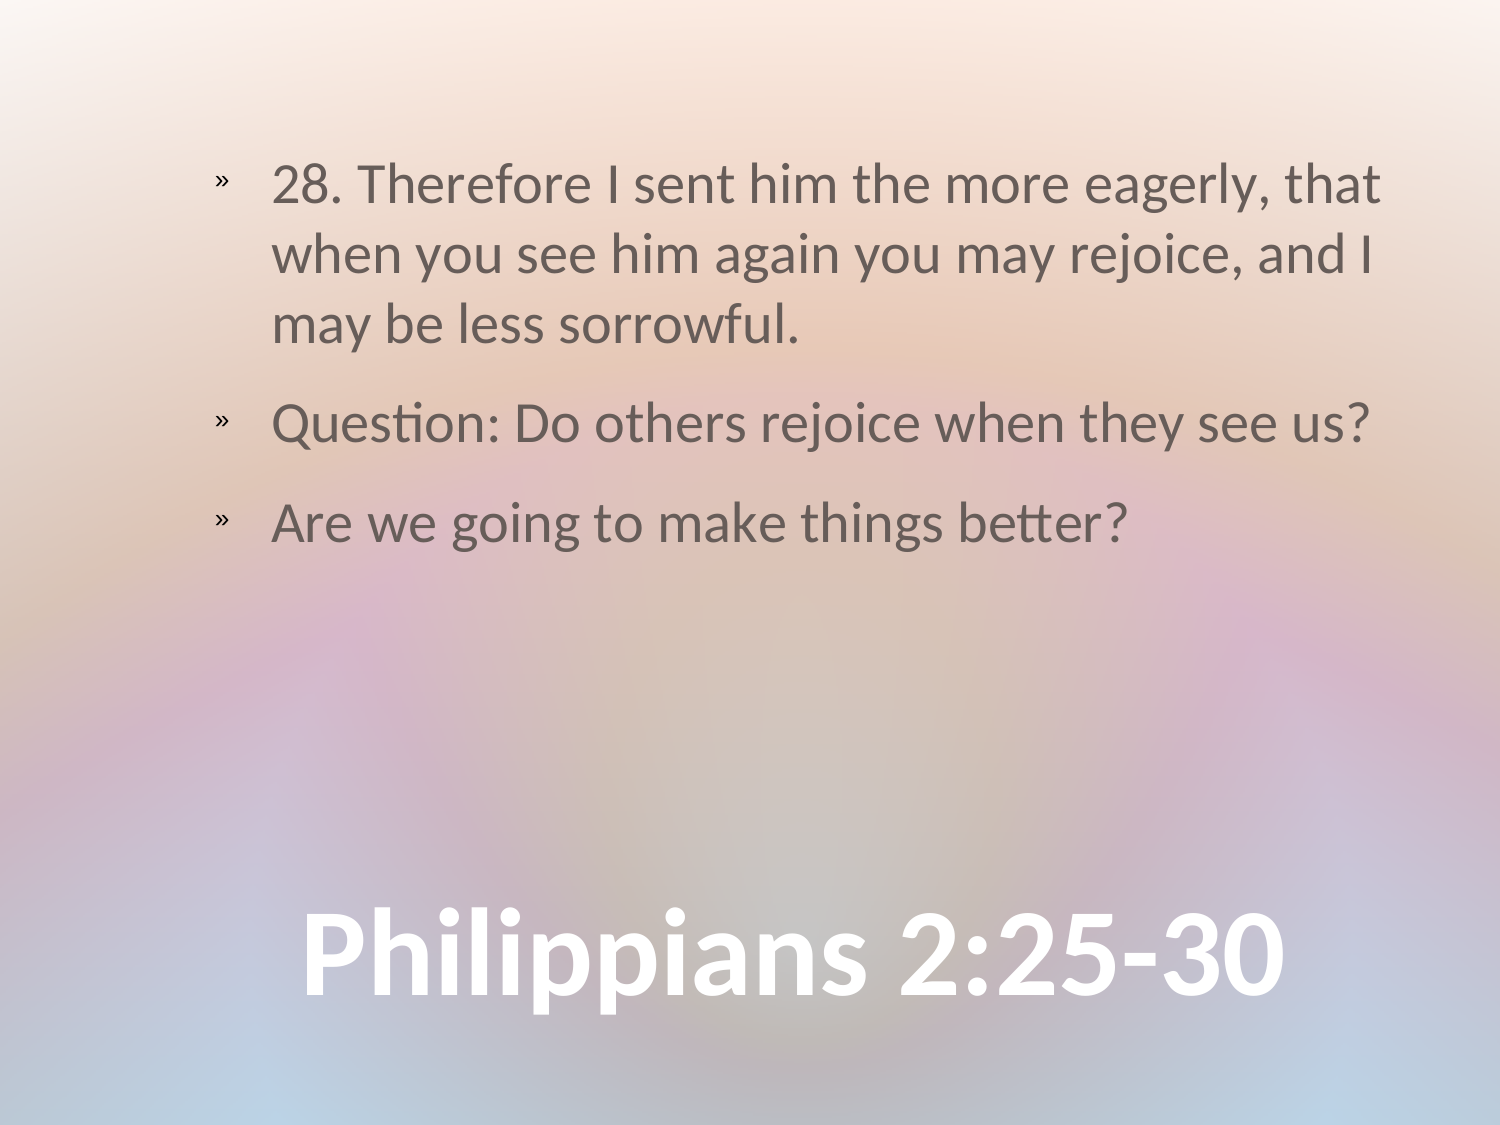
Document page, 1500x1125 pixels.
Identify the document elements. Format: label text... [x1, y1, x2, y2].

list 28. Therefore I sent him the more eagerly, that when you see him again you may rejoice, and I may be less sorrowful. Question: Do others rejoice when they see us? Are we going to make things better? [200, 137, 1425, 863]
picture [0, 0, 1500, 1125]
title Philippians 2:25-30 [200, 863, 1388, 1050]
